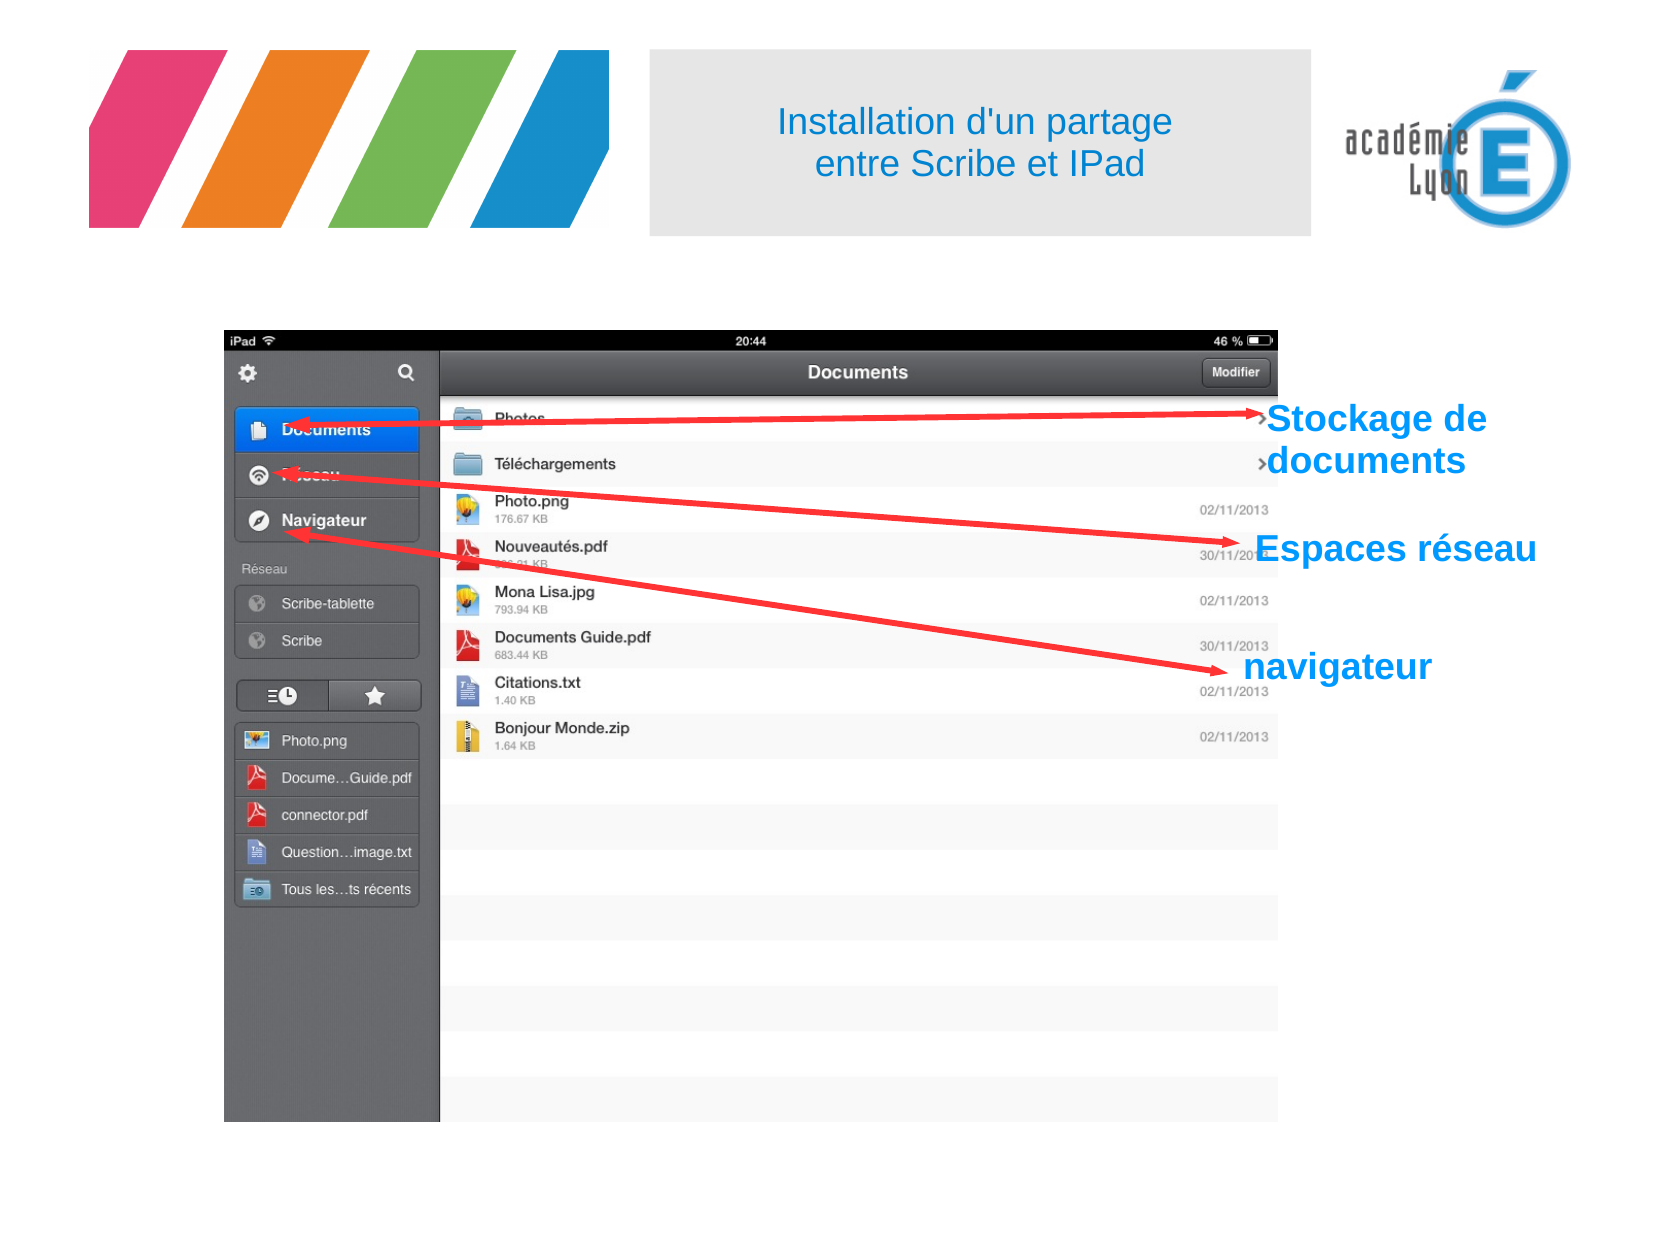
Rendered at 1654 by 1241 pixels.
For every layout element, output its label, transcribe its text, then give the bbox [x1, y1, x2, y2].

text_box navigateur [1228, 637, 1447, 696]
text_box Espaces réseau [1240, 519, 1553, 578]
picture [1338, 70, 1571, 233]
title Installation d'un partage entre Scribe et IPad [649, 49, 1312, 237]
text_box Stockage de documents [1251, 389, 1654, 492]
picture [89, 50, 609, 228]
picture [224, 330, 1278, 1123]
